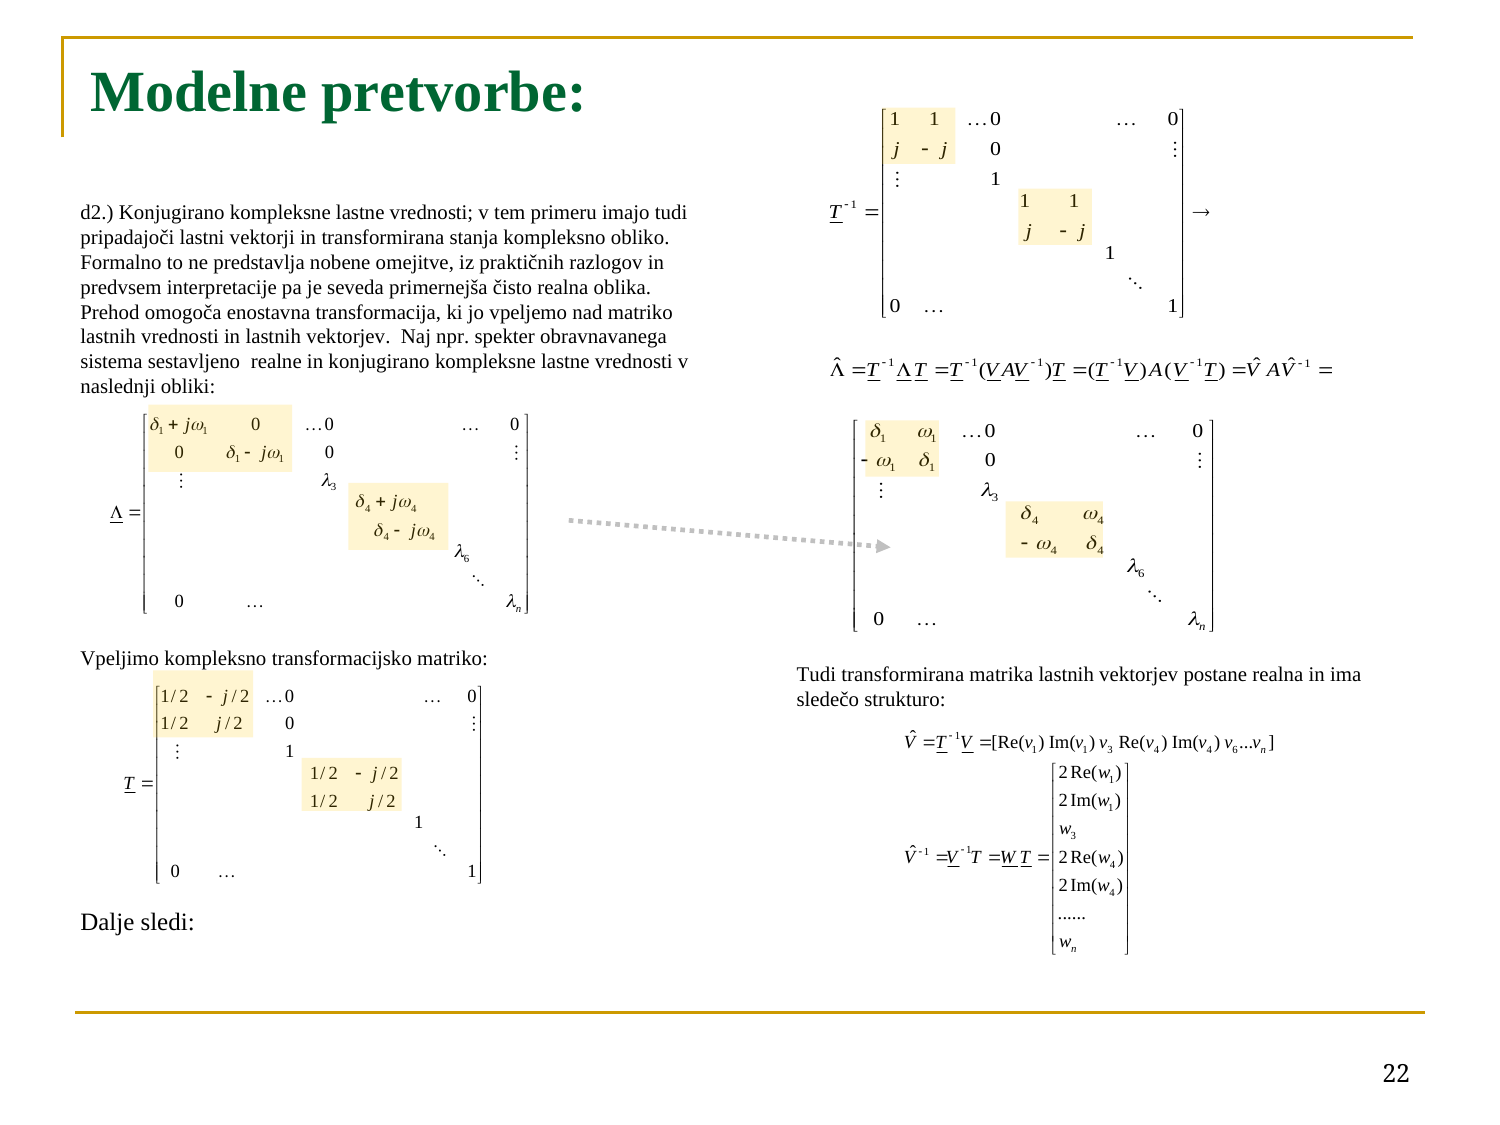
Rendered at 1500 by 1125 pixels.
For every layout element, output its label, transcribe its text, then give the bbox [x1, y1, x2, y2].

chart [121, 682, 488, 888]
text_box [1018, 188, 1092, 245]
text_box [301, 757, 402, 811]
chart [902, 726, 1278, 959]
text_box <number> [1074, 1024, 1426, 1100]
text_box [107, 404, 535, 619]
chart [826, 104, 1333, 636]
text_box Tudi transformirana matrika lastnih vektorjev postane realna in ima sledečo strukturo: [781, 653, 1382, 719]
text_box [881, 107, 956, 164]
text_box [1005, 501, 1103, 558]
text_box [153, 670, 254, 738]
text_box [865, 420, 939, 477]
text_box d2.) Konjugirano kompleksne lastne vrednosti; v tem primeru imajo tudi pripadajoči lastni vektorji in transformirana stanja kompleksno obliko. Formalno to ne predstavlja nobene omejitve, iz praktičnih razlogov in predvsem interpretacije pa je seveda primernejša čisto realna oblika. Prehod omogoča enostavna transformacija, ki jo vpeljemo nad matriko lastnih vrednosti in lastnih vektorjev. Naj npr. spekter obravnavanega sistema sestavljeno realne in konjugirano kompleksne lastne vrednosti v naslednji obliki: Vpeljimo kompleksno transformacijsko matriko: Dalje sledi: [65, 190, 729, 947]
title Modelne pretvorbe: [75, 45, 1426, 201]
